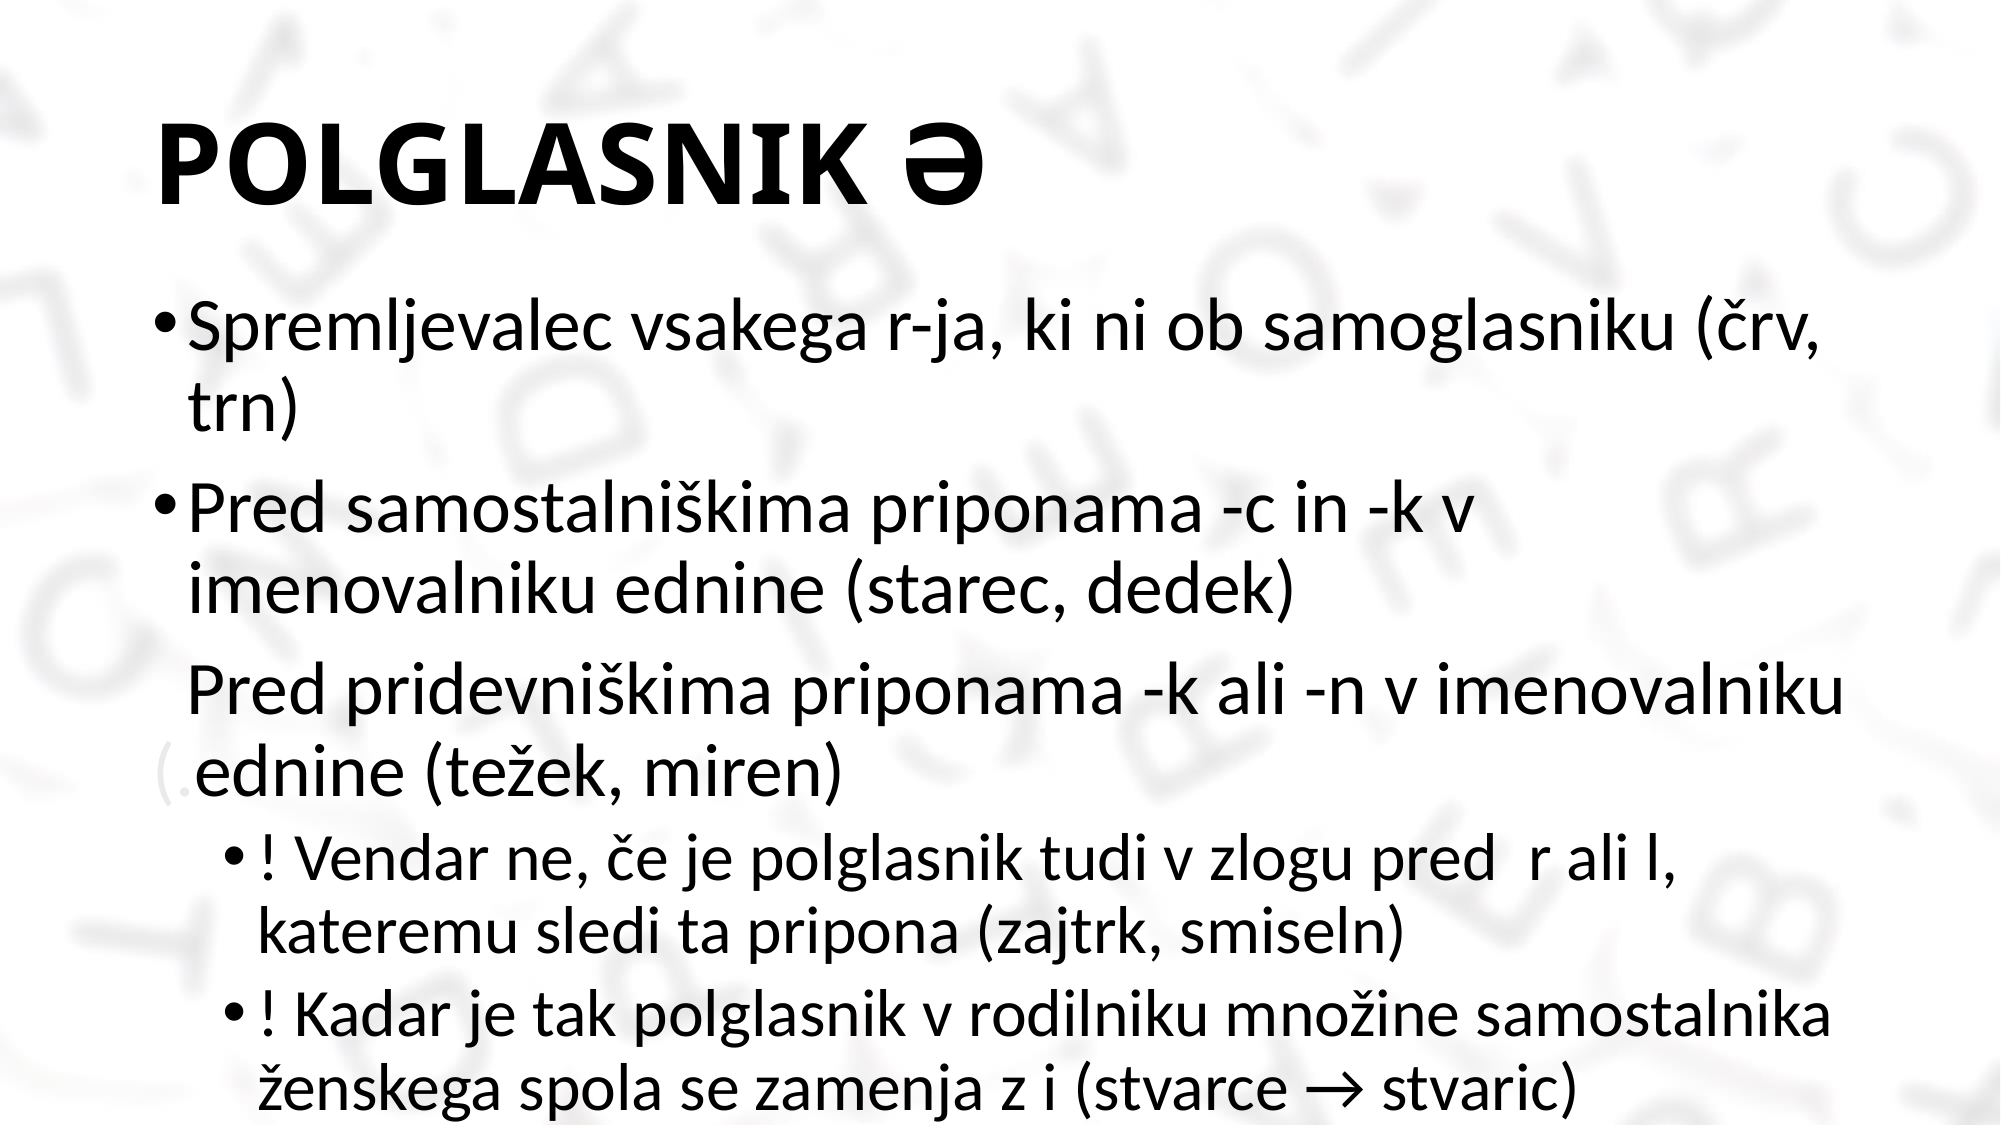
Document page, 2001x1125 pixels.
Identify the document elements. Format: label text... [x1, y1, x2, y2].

picture [0, 0, 2001, 1125]
title POLGLASNIK Ə [137, 59, 1863, 277]
list Spremljevalec vsakega r-ja, ki ni ob samoglasniku (črv, trn) Pred samostalniškima priponama -c in -k v imenovalniku ednine (starec, dedek) Pred pridevniškima priponama -k ali -n v imenovalniku (.ednine (težek, miren) ! Vendar ne, če je polglasnik tudi v zlogu pred r ali l, kateremu sledi ta pripona (zajtrk, smiseln) ! Kadar je tak polglasnik v rodilniku množine samostalnika ženskega spola se zamenja z i (stvarce → stvaric) [137, 277, 1863, 1125]
